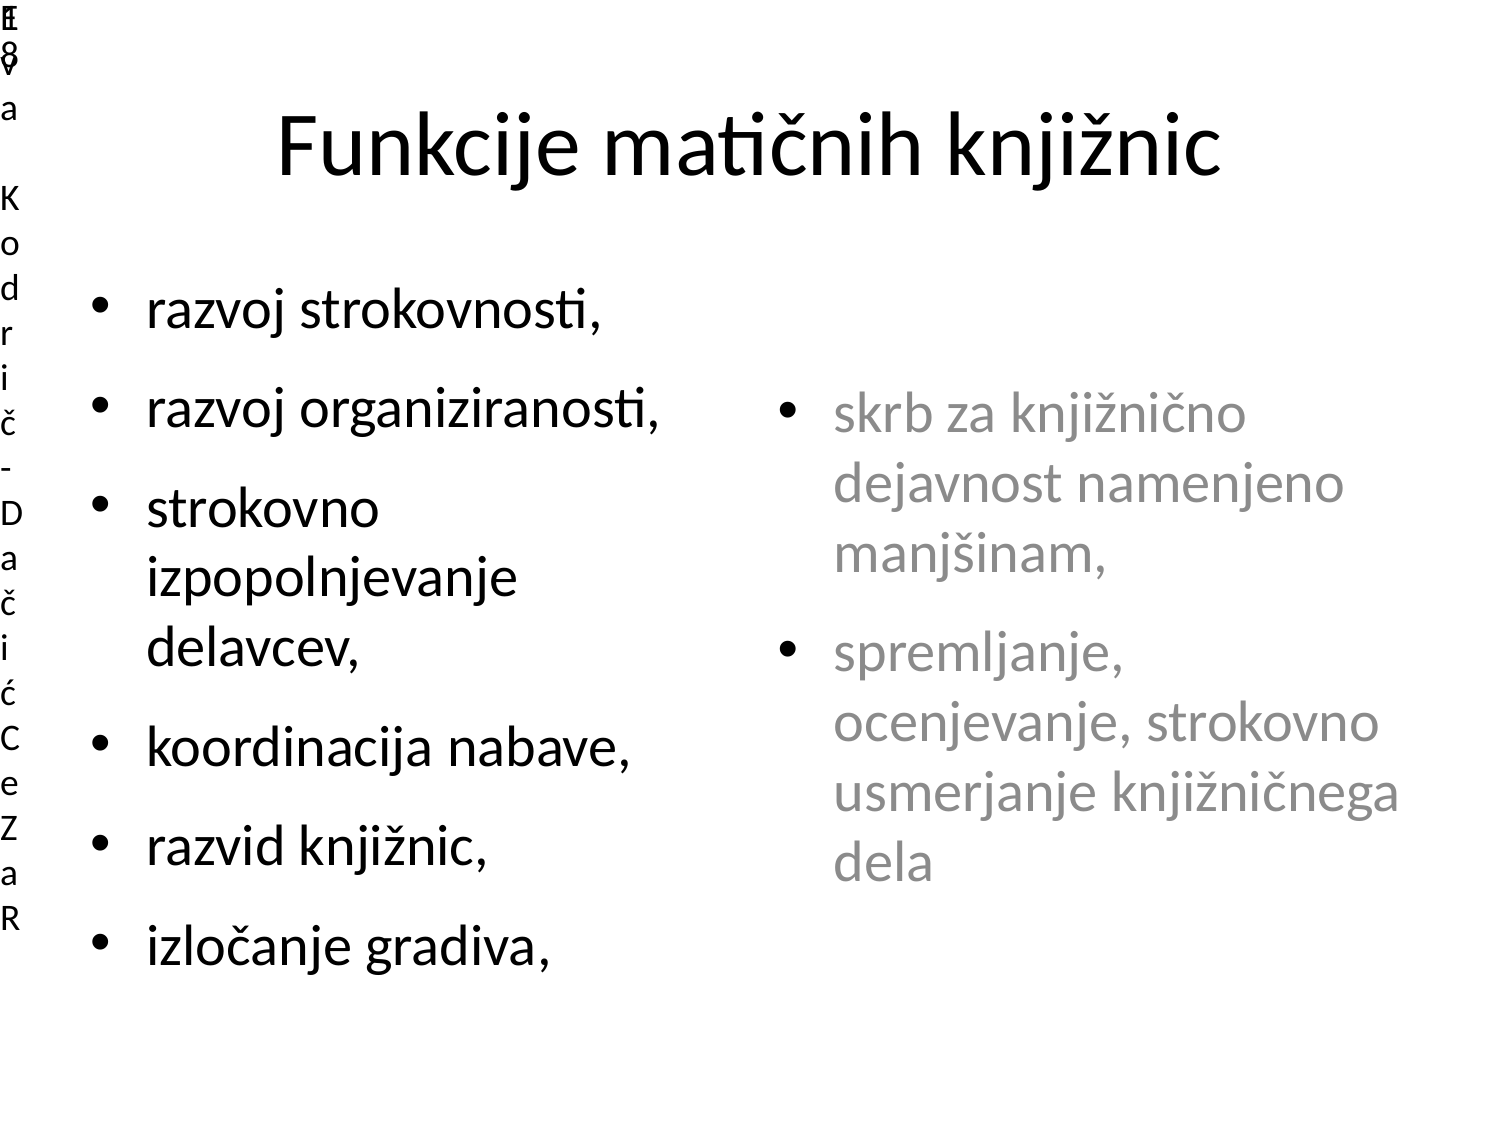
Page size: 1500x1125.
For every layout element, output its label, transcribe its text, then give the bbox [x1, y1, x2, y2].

list skrb za knjižnično dejavnost namenjeno manjšinam, spremljanje, ocenjevanje, strokovno usmerjanje knjižničnega dela [762, 262, 1425, 1005]
list razvoj strokovnosti, razvoj organiziranosti, strokovno izpopolnjevanje delavcev, koordinacija nabave, razvid knjižnic, izločanje gradiva, [75, 262, 738, 1005]
title Funkcije matičnih knjižnic [75, 45, 1425, 233]
